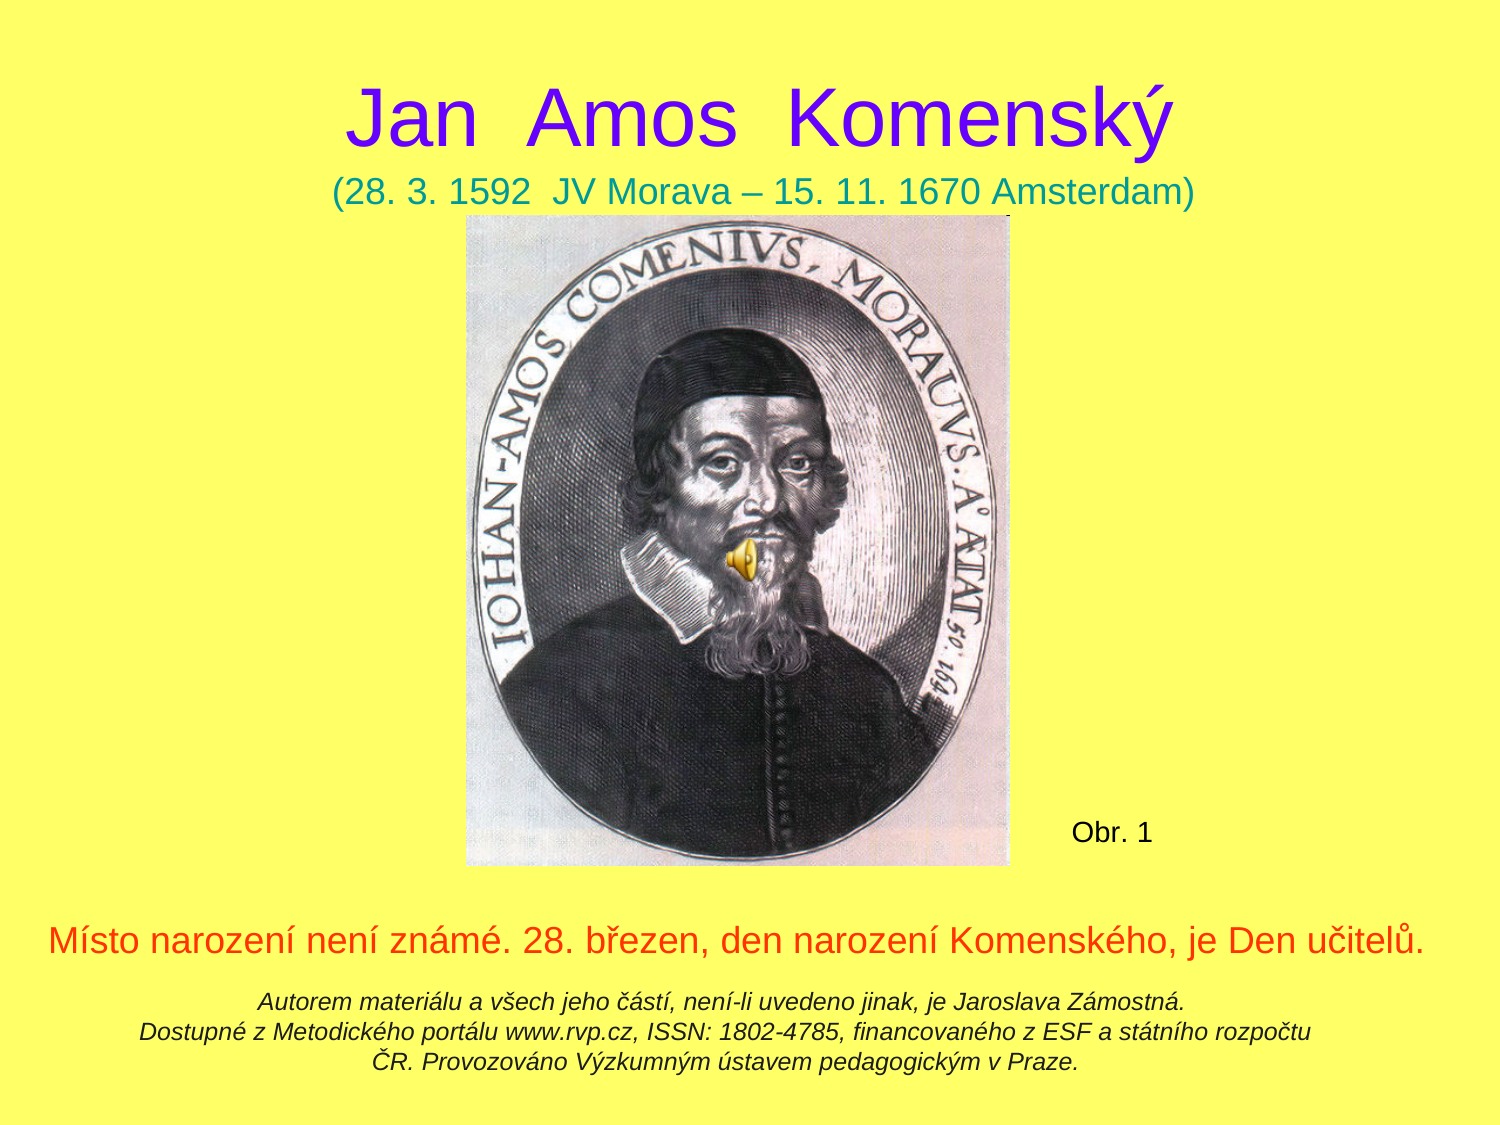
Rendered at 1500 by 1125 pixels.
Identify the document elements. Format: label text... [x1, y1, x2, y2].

text_box Obr. 1 [1056, 805, 1169, 857]
text_box Místo narození není známé. 28. březen, den narození Komenského, je Den učitelů. [33, 908, 1441, 970]
picture [466, 215, 1010, 866]
title Jan Amos Komenský (28. 3. 1592 JV Morava – 15. 11. 1670 Amsterdam) [100, 28, 1365, 230]
text_box Autorem materiálu a všech jeho částí, není-li uvedeno jinak, je Jaroslava Zámostná. Dostupné z Metodického portálu www.rvp.cz, ISSN: 1802-4785, financovaného z ESF a státního rozpočtu ČR. Provozováno Výzkumným ústavem pedagogickým v Praze. [105, 991, 1348, 1070]
